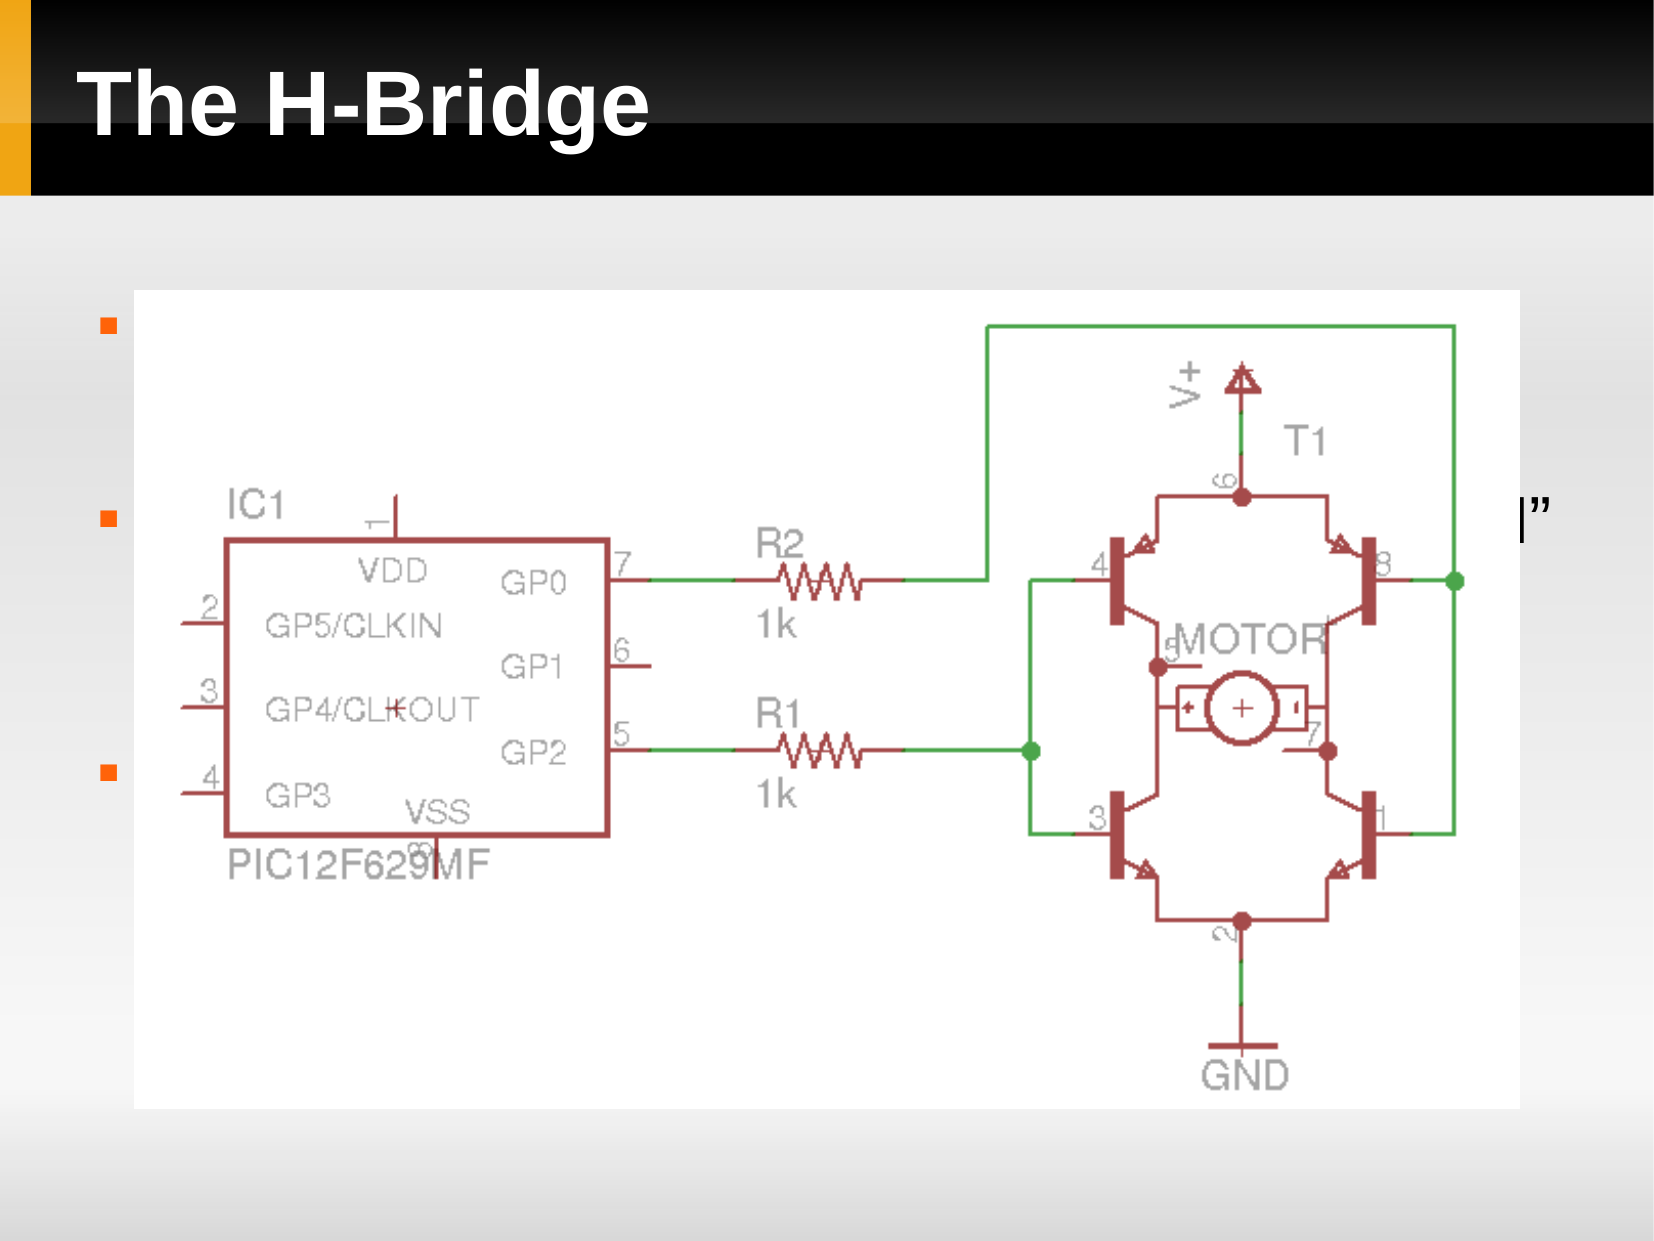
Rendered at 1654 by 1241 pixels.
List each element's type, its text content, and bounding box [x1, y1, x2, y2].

title The H-Bridge [76, 7, 1565, 200]
list Four transistors 2 NPN, 2 PNP Careful control allows current to flow across ”H” in either direction Simplified schematic [82, 290, 302, 1094]
picture [0, 0, 1654, 1241]
